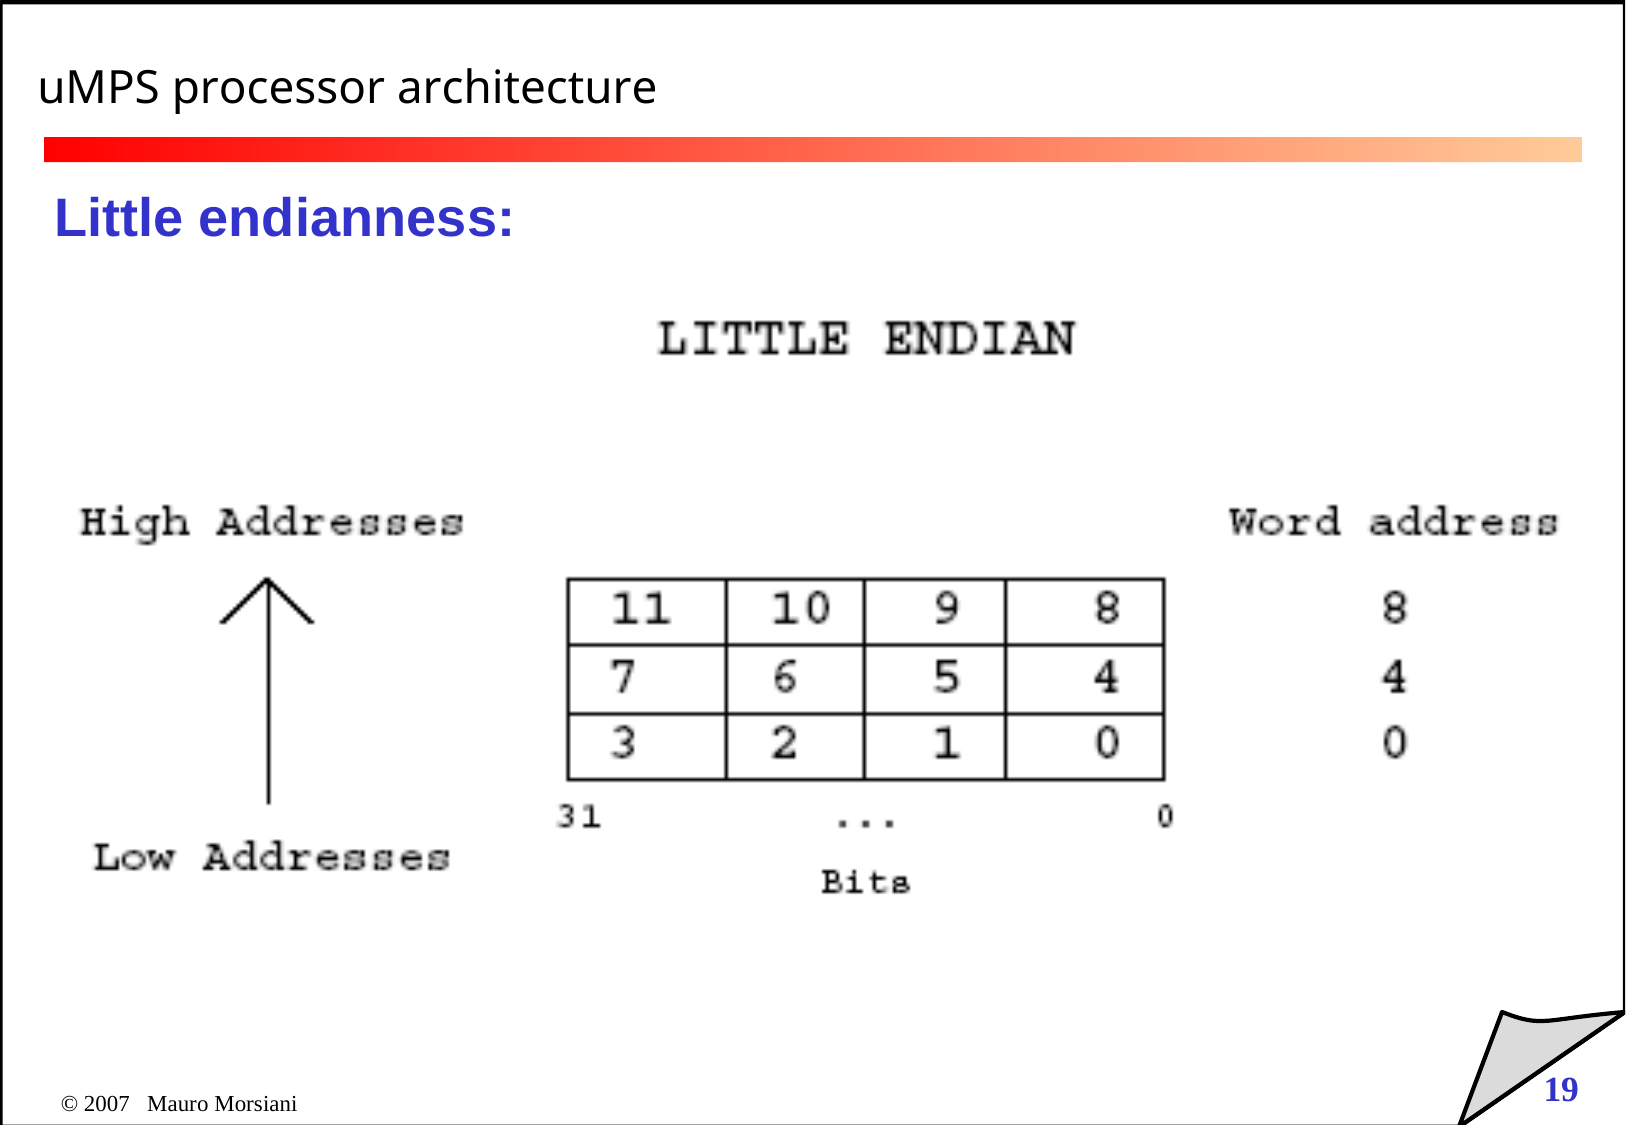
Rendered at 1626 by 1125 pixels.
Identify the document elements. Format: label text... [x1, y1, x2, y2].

title uMPS processor architecture [37, 44, 1587, 130]
list Little endianness: [54, 187, 1557, 595]
picture [46, 316, 1584, 927]
